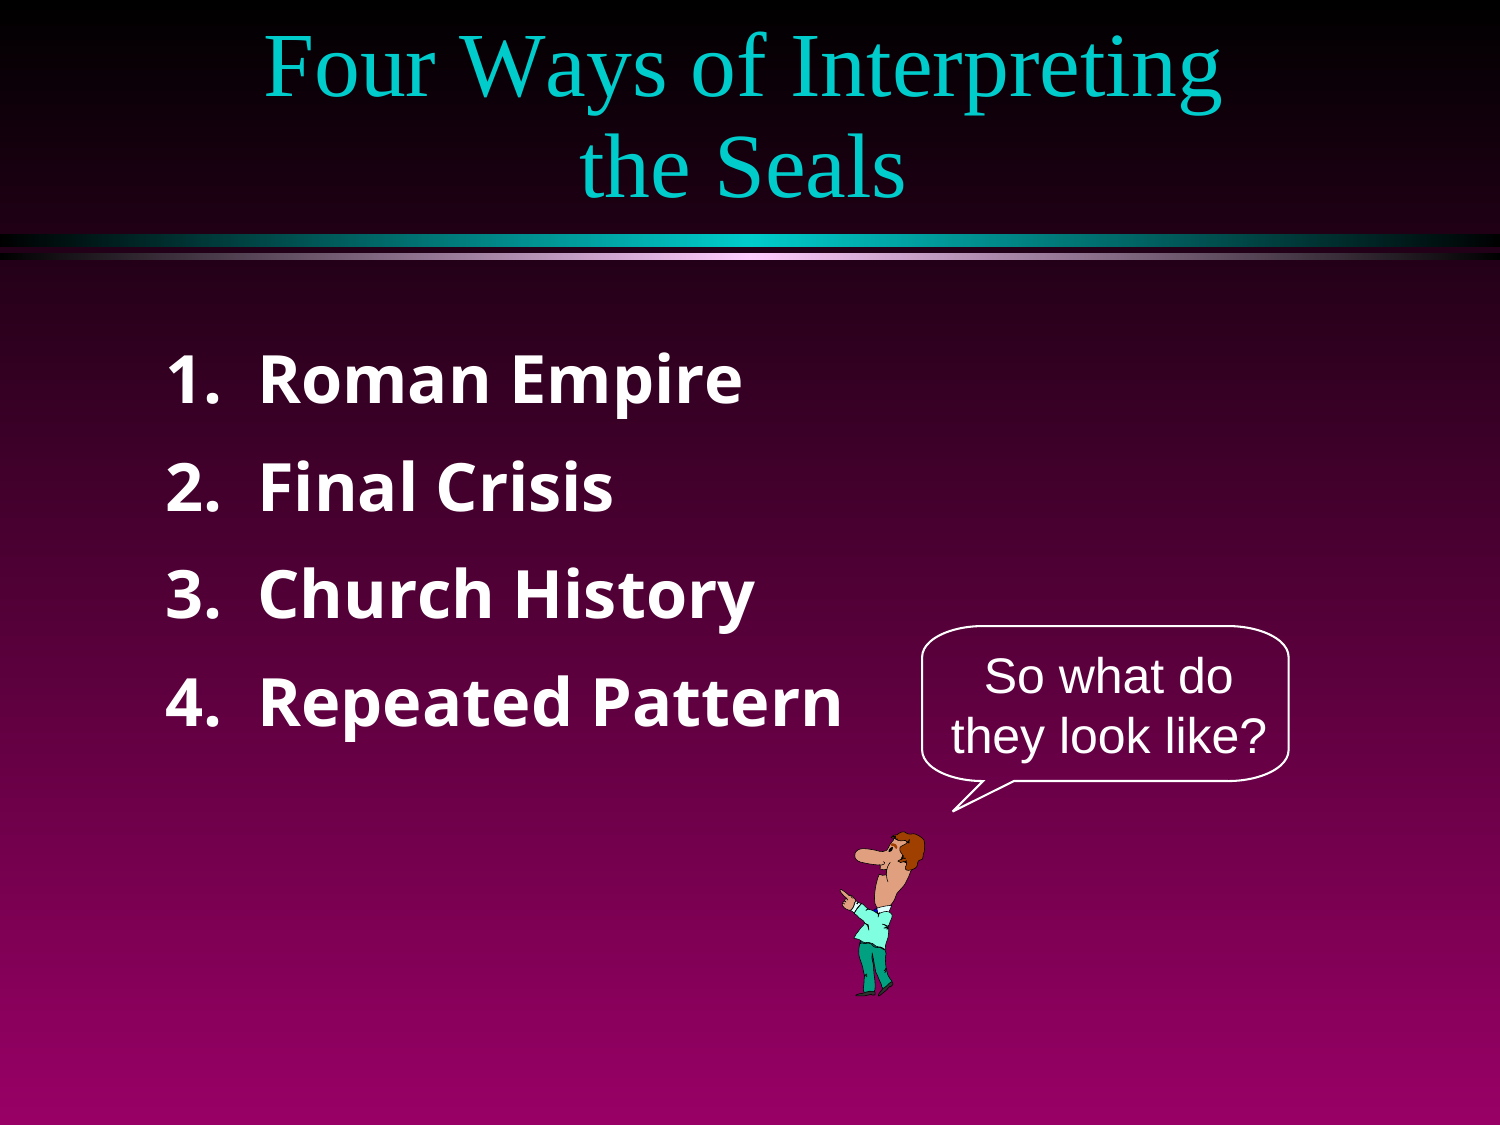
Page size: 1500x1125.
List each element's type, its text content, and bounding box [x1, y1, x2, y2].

chart [839, 831, 926, 997]
text_box So what do they look like? [922, 626, 1289, 812]
list 1. Roman Empire 2. Final Crisis 3. Church History 4. Repeated Pattern [150, 324, 1388, 1001]
title Four Ways of Interpreting the Seals [99, 6, 1388, 225]
